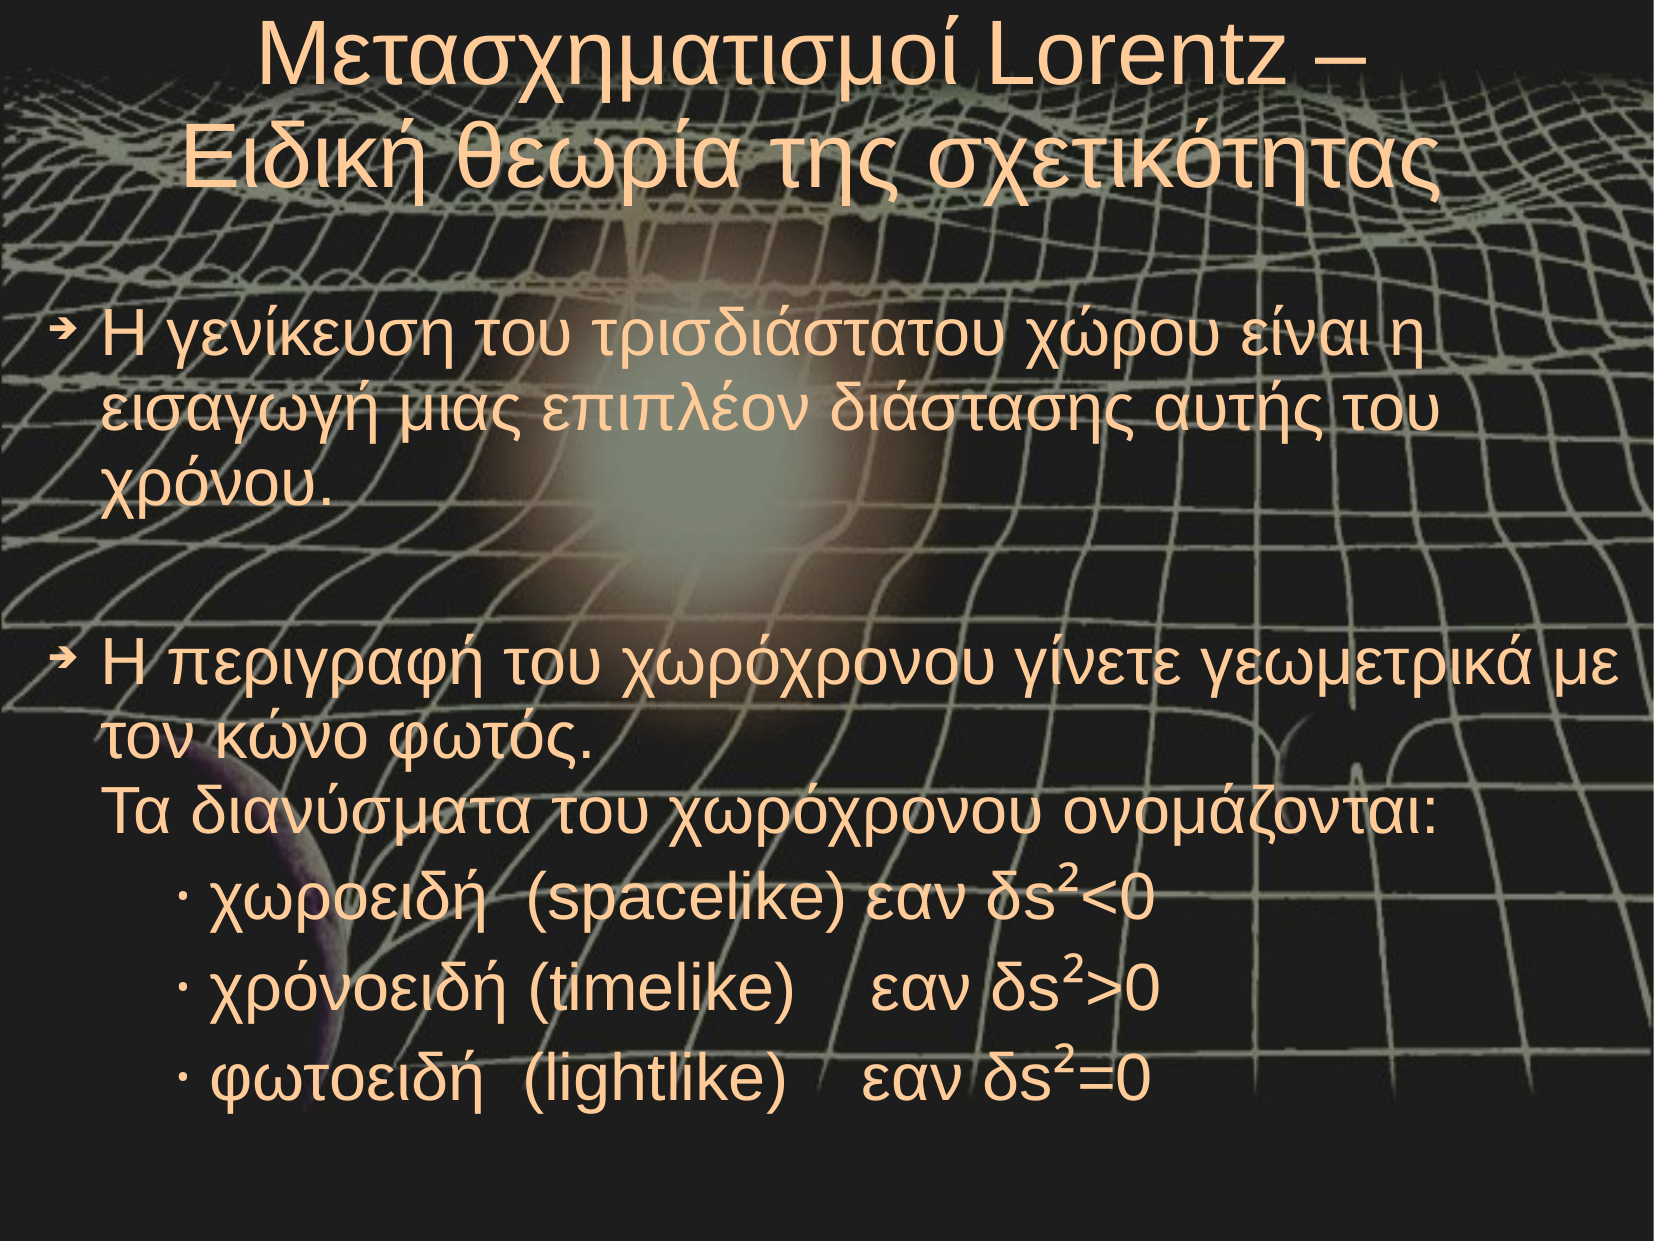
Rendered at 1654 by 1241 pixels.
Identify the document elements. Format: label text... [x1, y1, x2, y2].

title Μετασχηματισμοί Lorentz – Ειδική θεωρία της σχετικότητας [118, 1, 1506, 207]
list Η γενίκευση του τρισδιάστατου χώρου είναι η εισαγωγή μιας επιπλέον διάστασης αυτής του χρόνου. Η περιγραφή του χωρόχρονου γίνετε γεωμετρικά με τον κώνο φωτός. Τα διανύσματα του χωρόχρονου ονομάζονται: · χωροειδή (spacelike) εαν δs²<0 · χρόνοειδή (timelike) εαν δs²>0 · φωτοειδή (lightlike) εαν δs²=0 [29, 295, 1654, 1241]
picture [0, 0, 1654, 1241]
